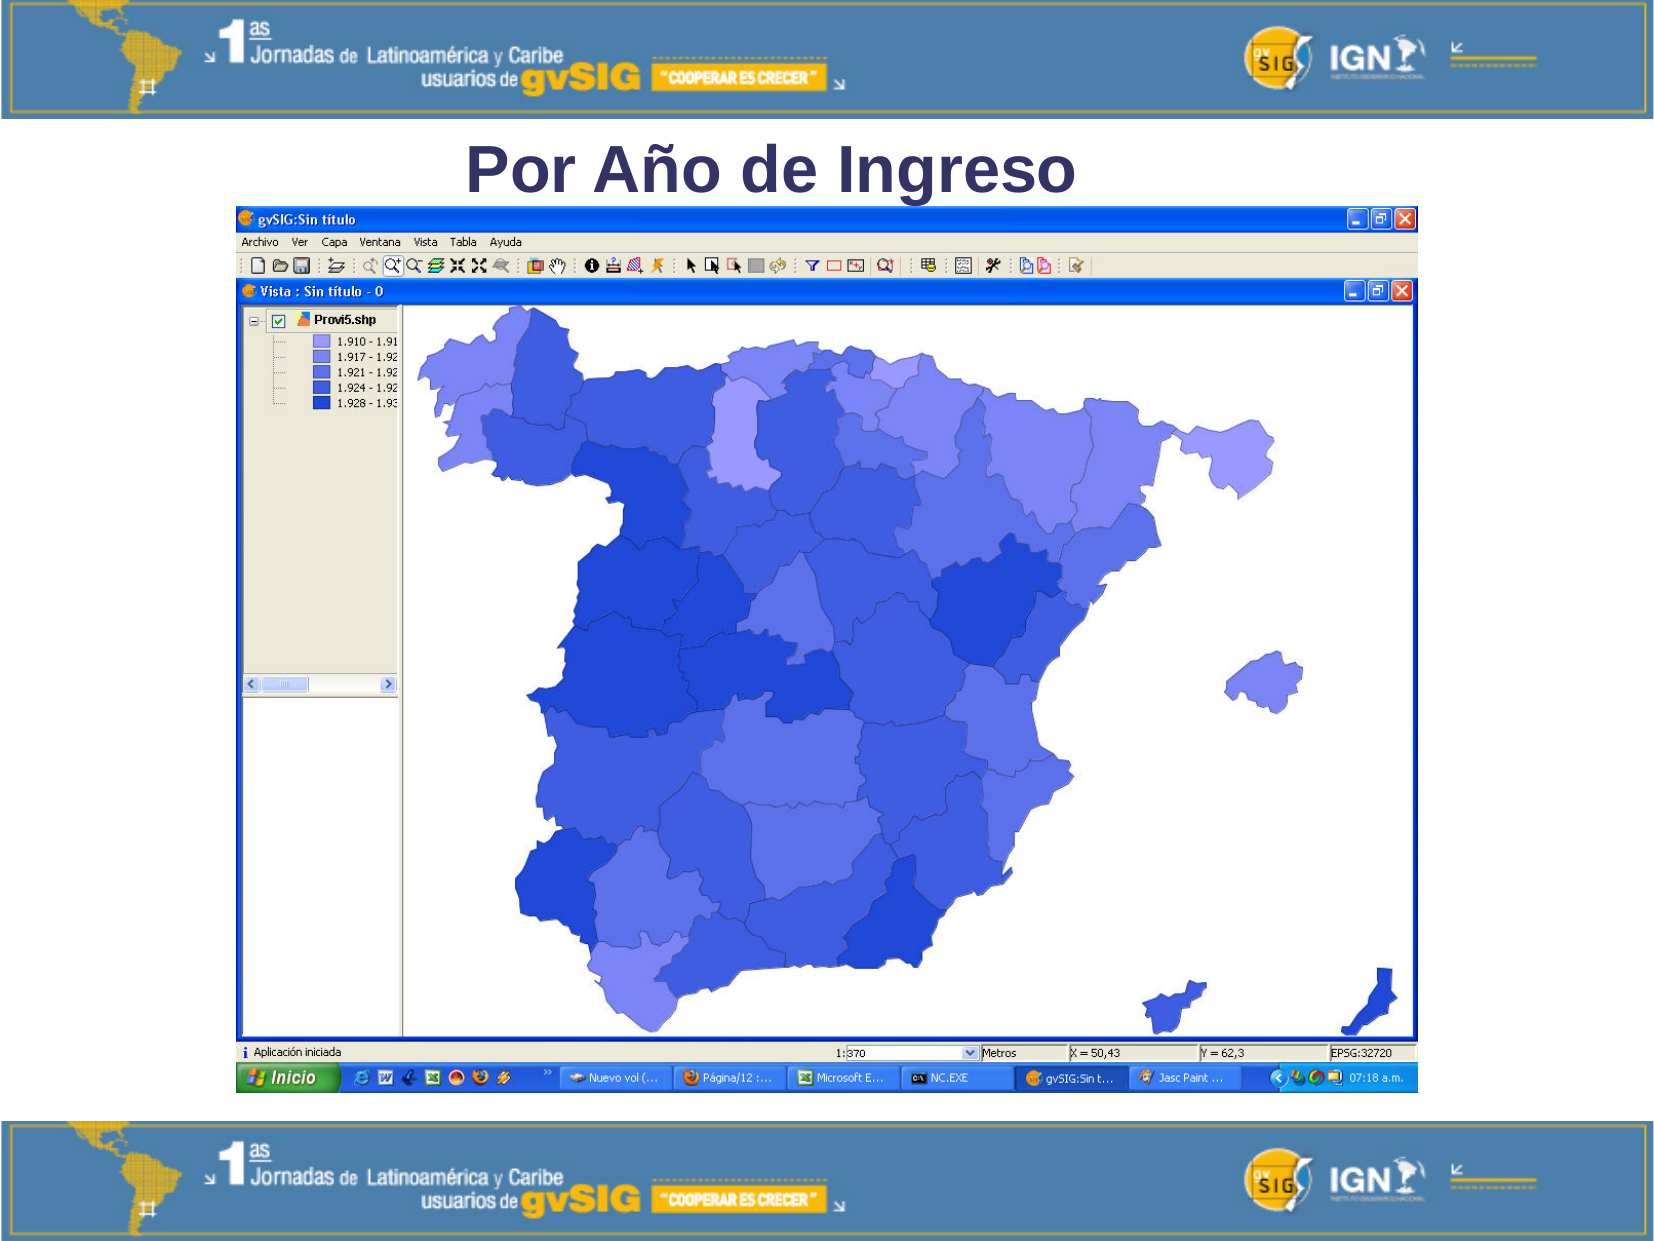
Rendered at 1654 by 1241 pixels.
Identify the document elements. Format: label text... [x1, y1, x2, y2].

picture [0, 0, 1654, 119]
text_box Por Año de Ingreso [392, 126, 1152, 213]
picture [0, 1121, 1654, 1241]
picture [236, 206, 1418, 1093]
